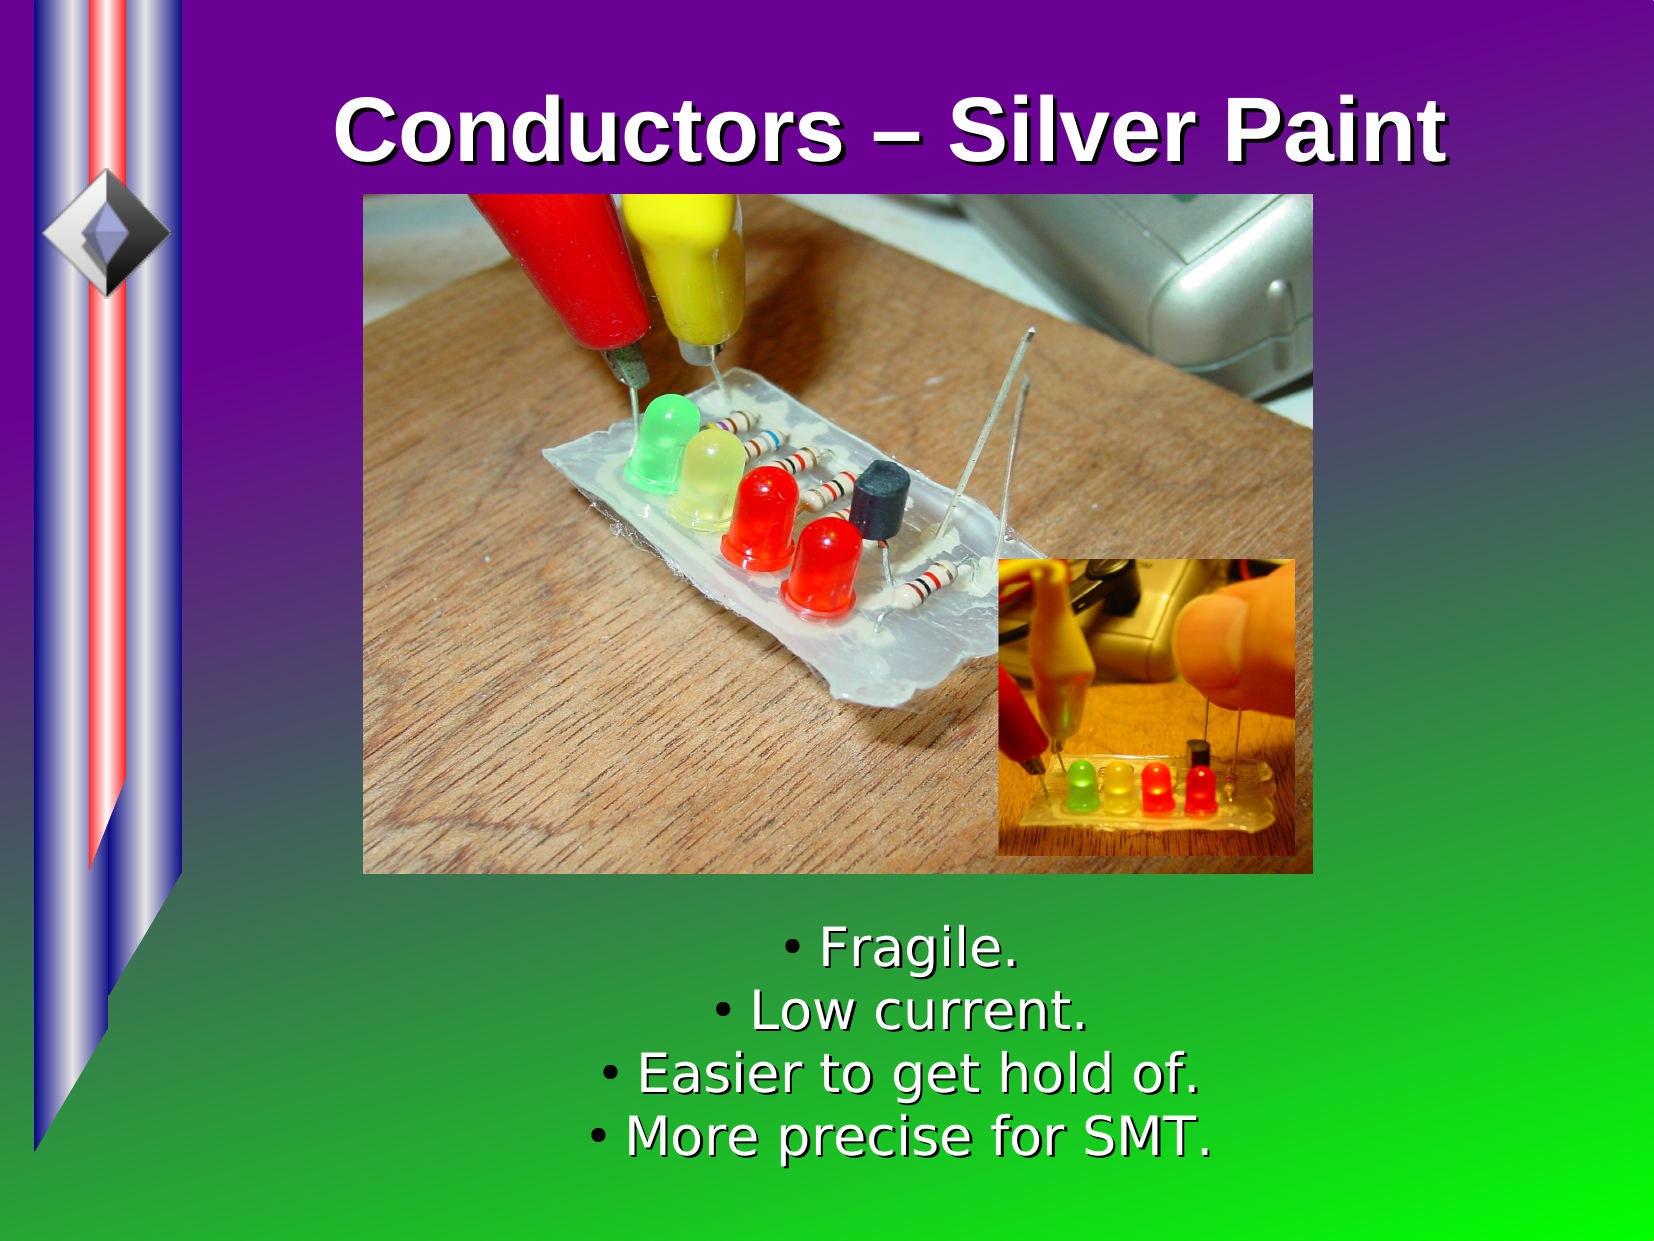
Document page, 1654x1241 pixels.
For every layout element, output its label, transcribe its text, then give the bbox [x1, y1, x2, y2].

subtitle Fragile. Low current. Easier to get hold of. More precise for SMT. [194, 877, 1538, 1207]
picture [363, 194, 1313, 874]
title Conductors – Silver Paint [190, 26, 1536, 234]
picture [40, 165, 174, 299]
